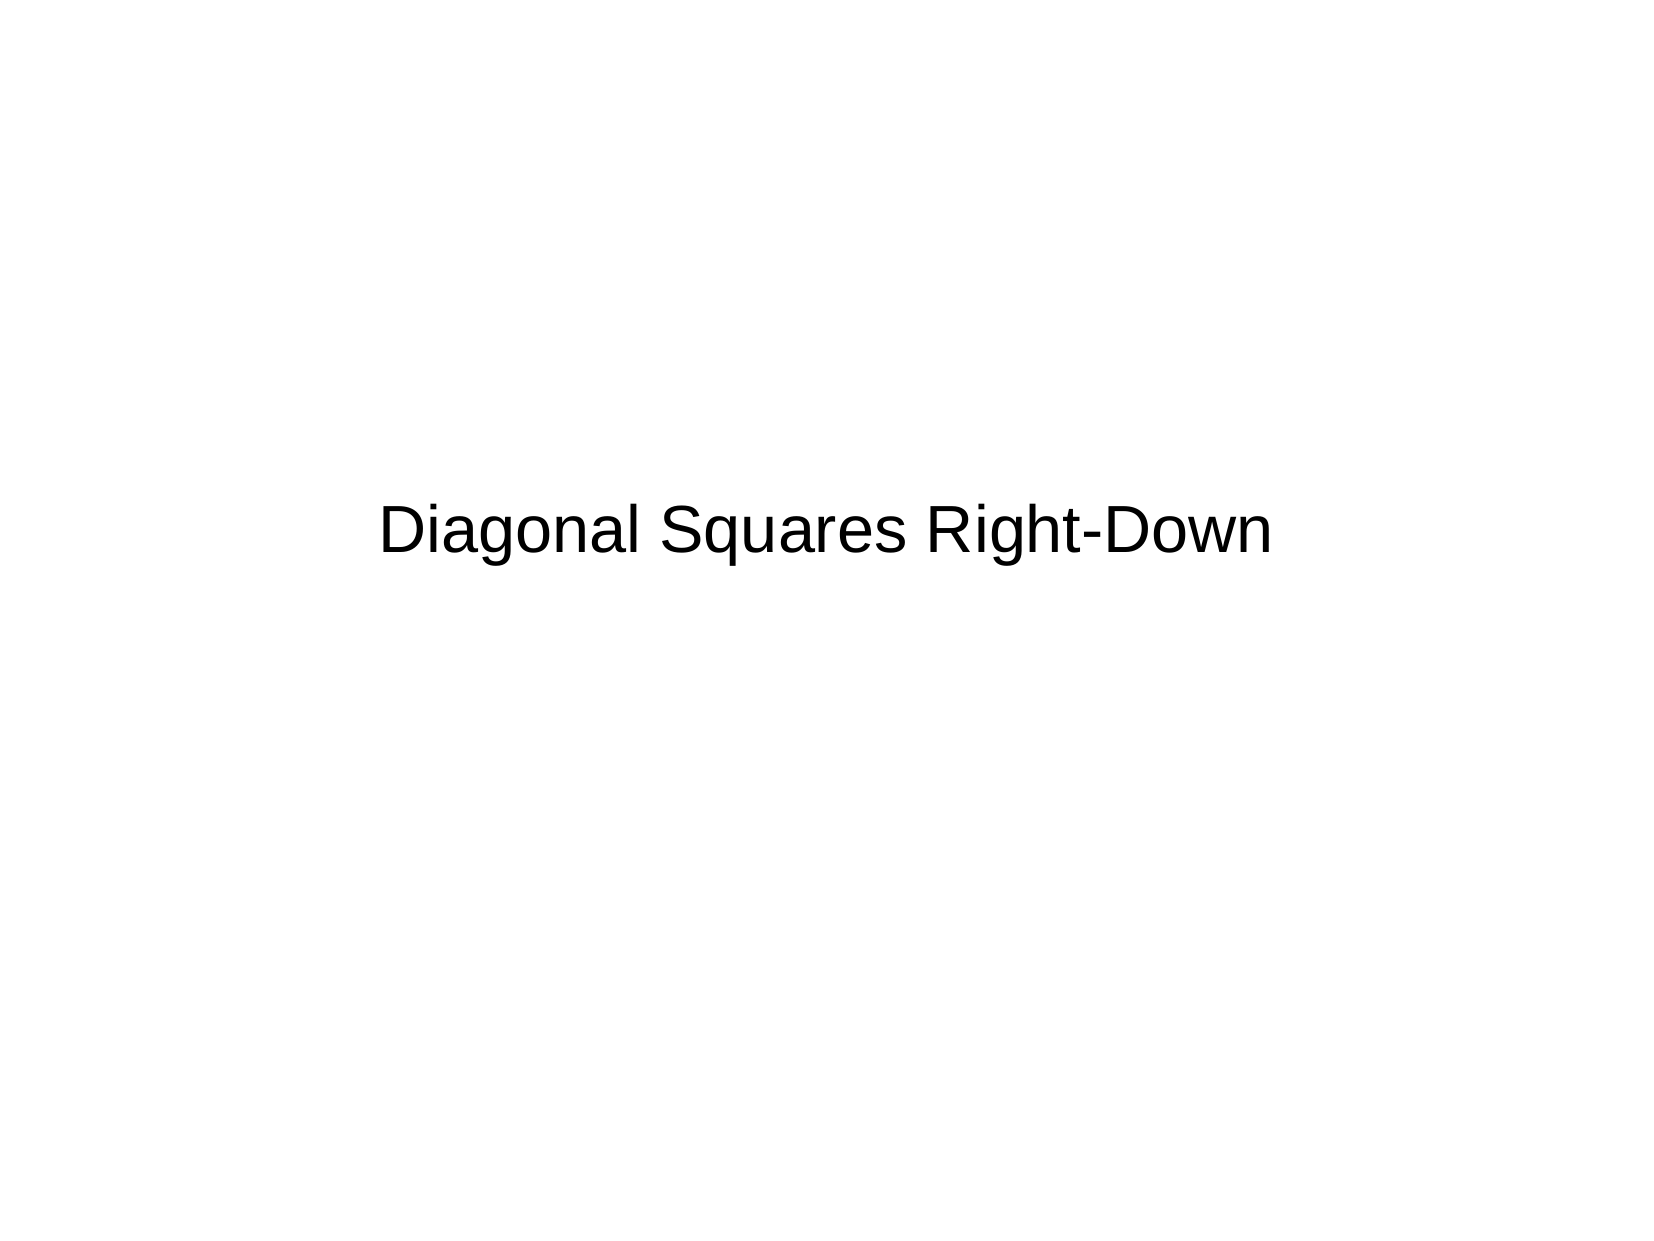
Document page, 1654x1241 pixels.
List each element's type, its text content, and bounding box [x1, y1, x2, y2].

subtitle Diagonal Squares Right-Down [82, 49, 1571, 1010]
